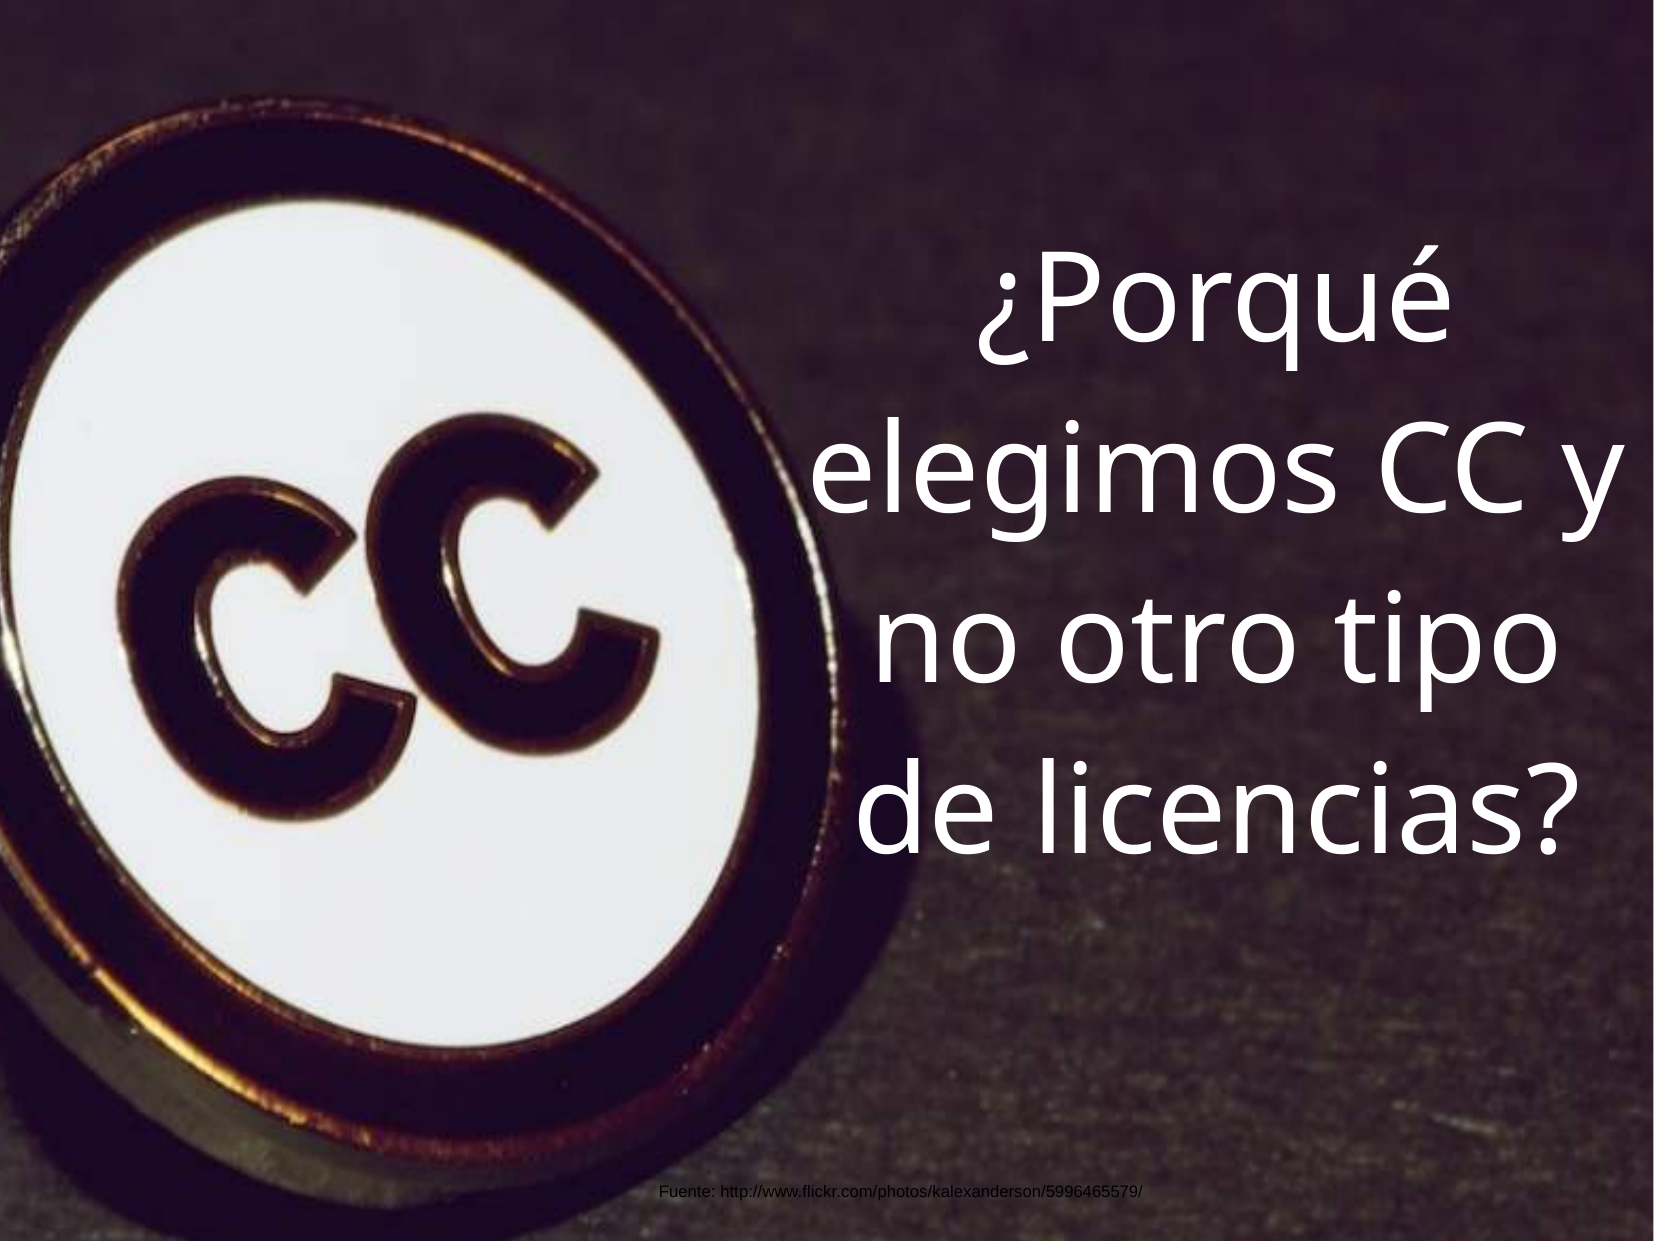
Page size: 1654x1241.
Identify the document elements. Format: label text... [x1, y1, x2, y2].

text_box ¿Porqué elegimos CC y no otro tipo de licencias? [779, 200, 1654, 955]
text_box Fuente: http://www.flickr.com/photos/kalexanderson/5996465579/ [644, 1175, 1619, 1233]
picture [0, 0, 1654, 1241]
